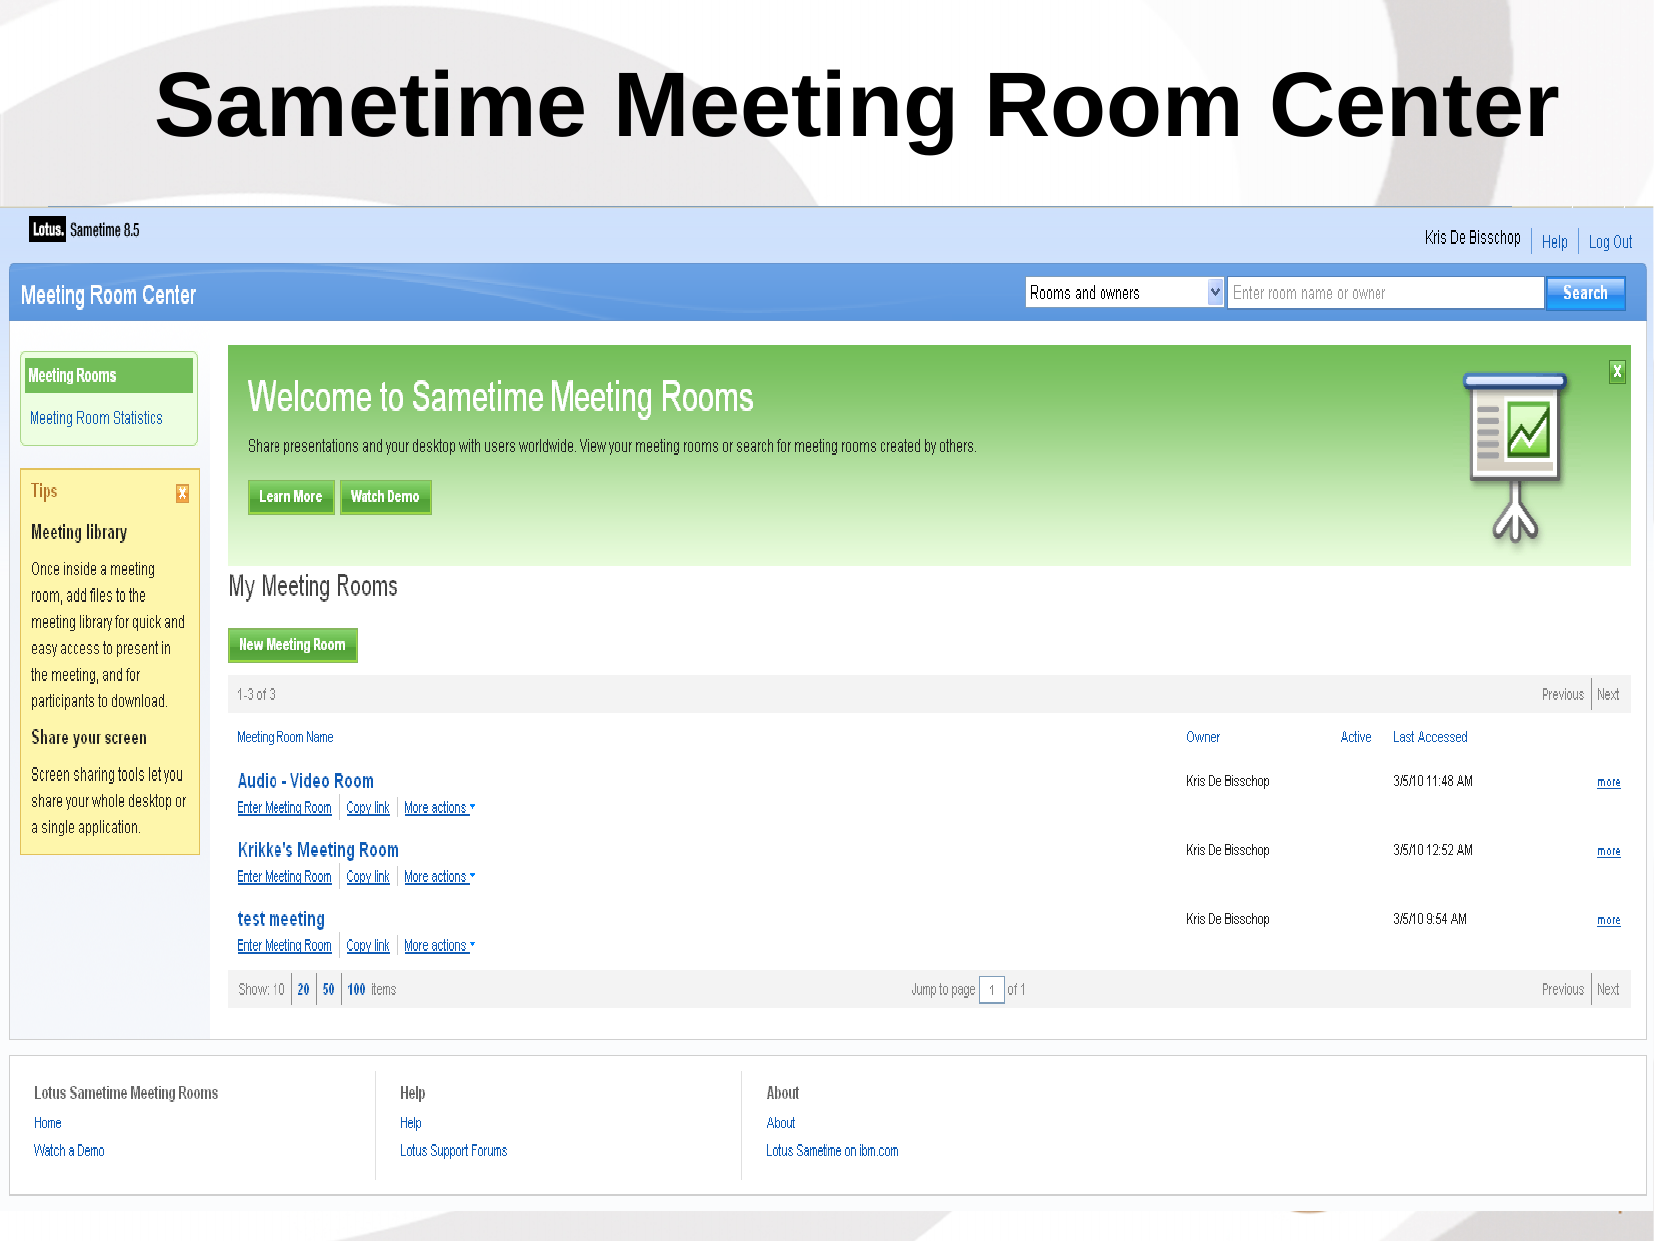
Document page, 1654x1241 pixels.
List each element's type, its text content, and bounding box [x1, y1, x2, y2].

picture [0, 0, 1654, 1241]
title Sametime Meeting Room Center [121, 2, 1595, 206]
